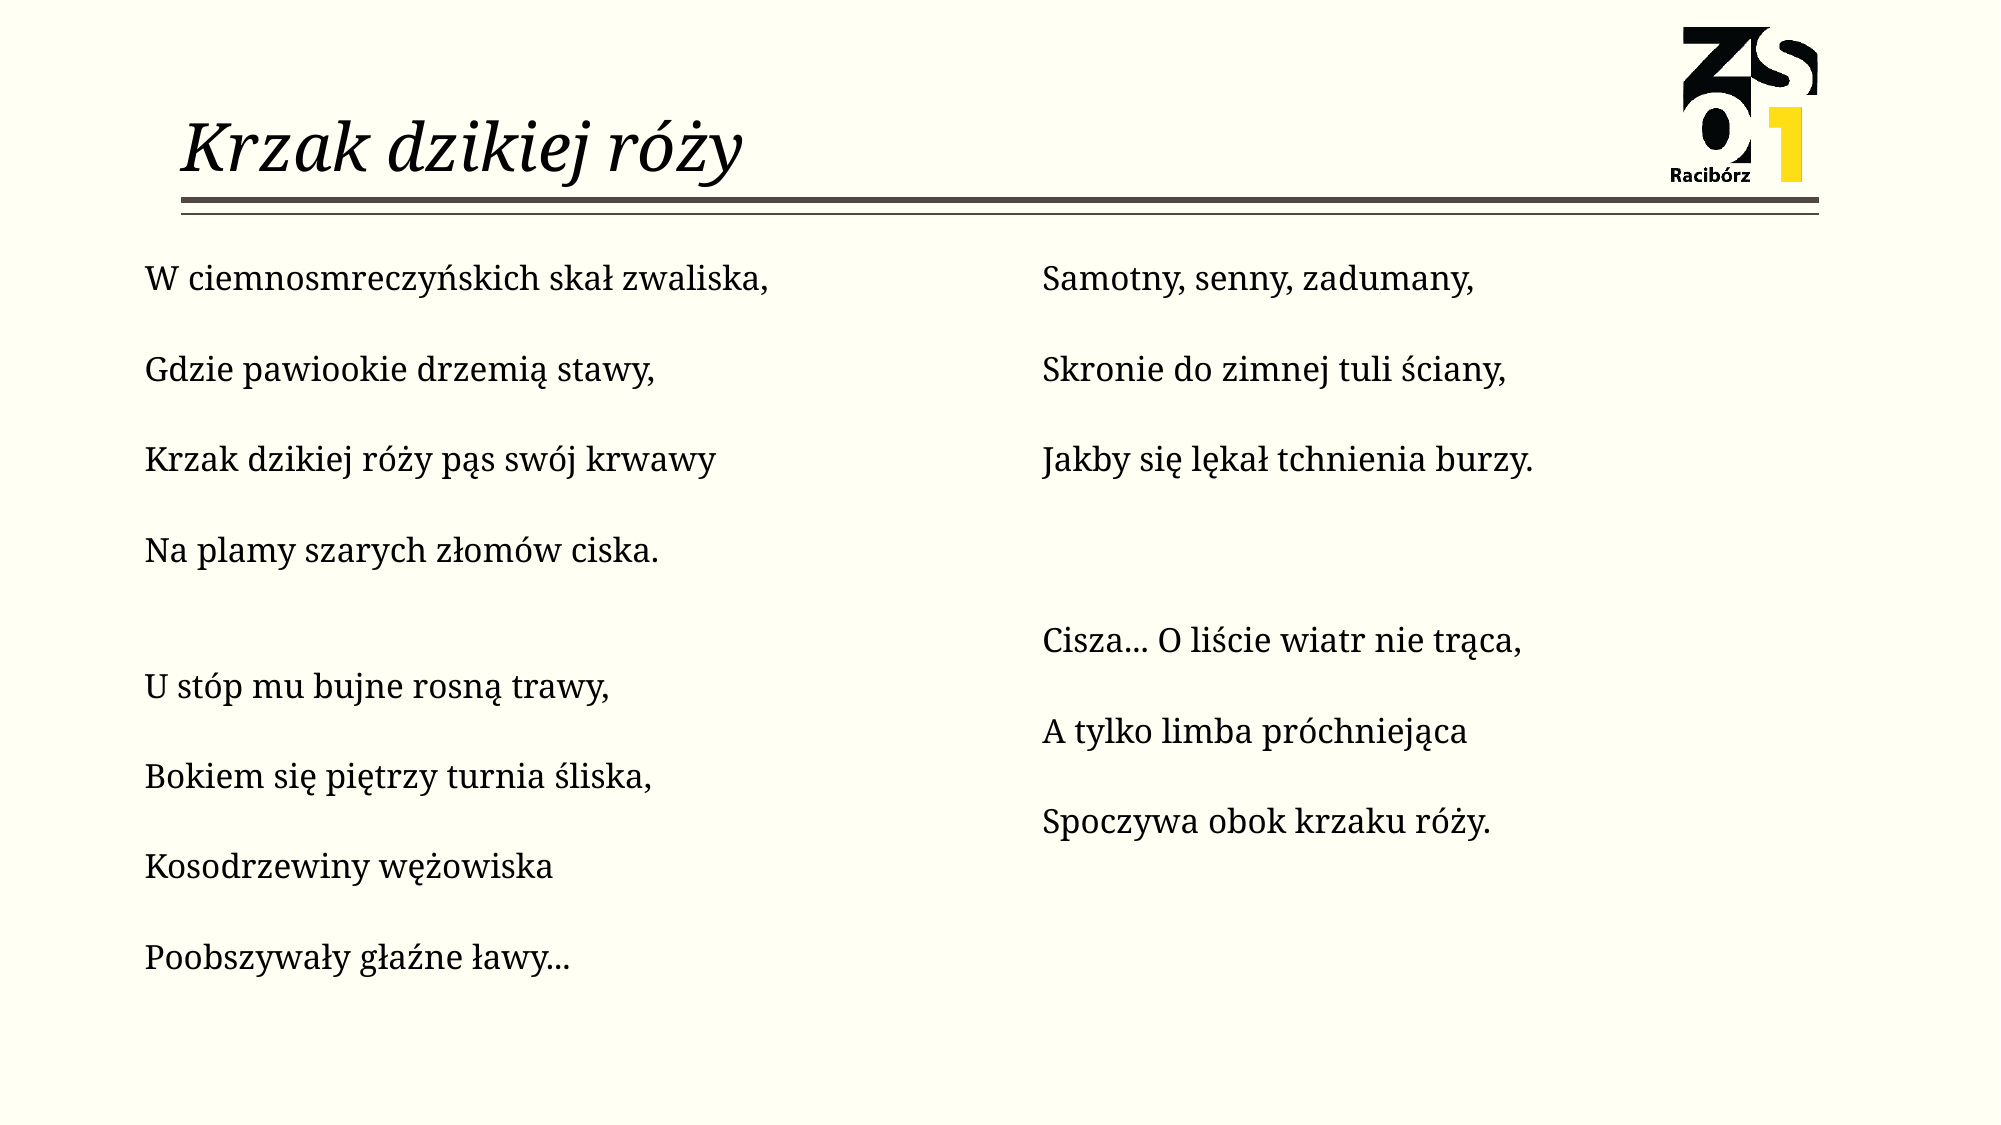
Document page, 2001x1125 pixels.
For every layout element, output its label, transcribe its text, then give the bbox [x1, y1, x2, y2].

text_box W ciemnosmreczyńskich skał zwaliska, Gdzie pawiookie drzemią stawy, Krzak dzikiej róży pąs swój krwawy Na plamy szarych złomów ciska. U stóp mu bujne rosną trawy, Bokiem się piętrzy turnia śliska, Kosodrzewiny wężowiska Poobszywały głaźne ławy... [129, 248, 996, 1125]
text_box Samotny, senny, zadumany, Skronie do zimnej tuli ściany, Jakby się lękał tchnienia burzy. Cisza... O liście wiatr nie trąca, A tylko limba próchniejąca Spoczywa obok krzaku róży. [1027, 248, 1890, 969]
picture [1624, 0, 1876, 228]
title Krzak dzikiej róży [181, 12, 1819, 193]
